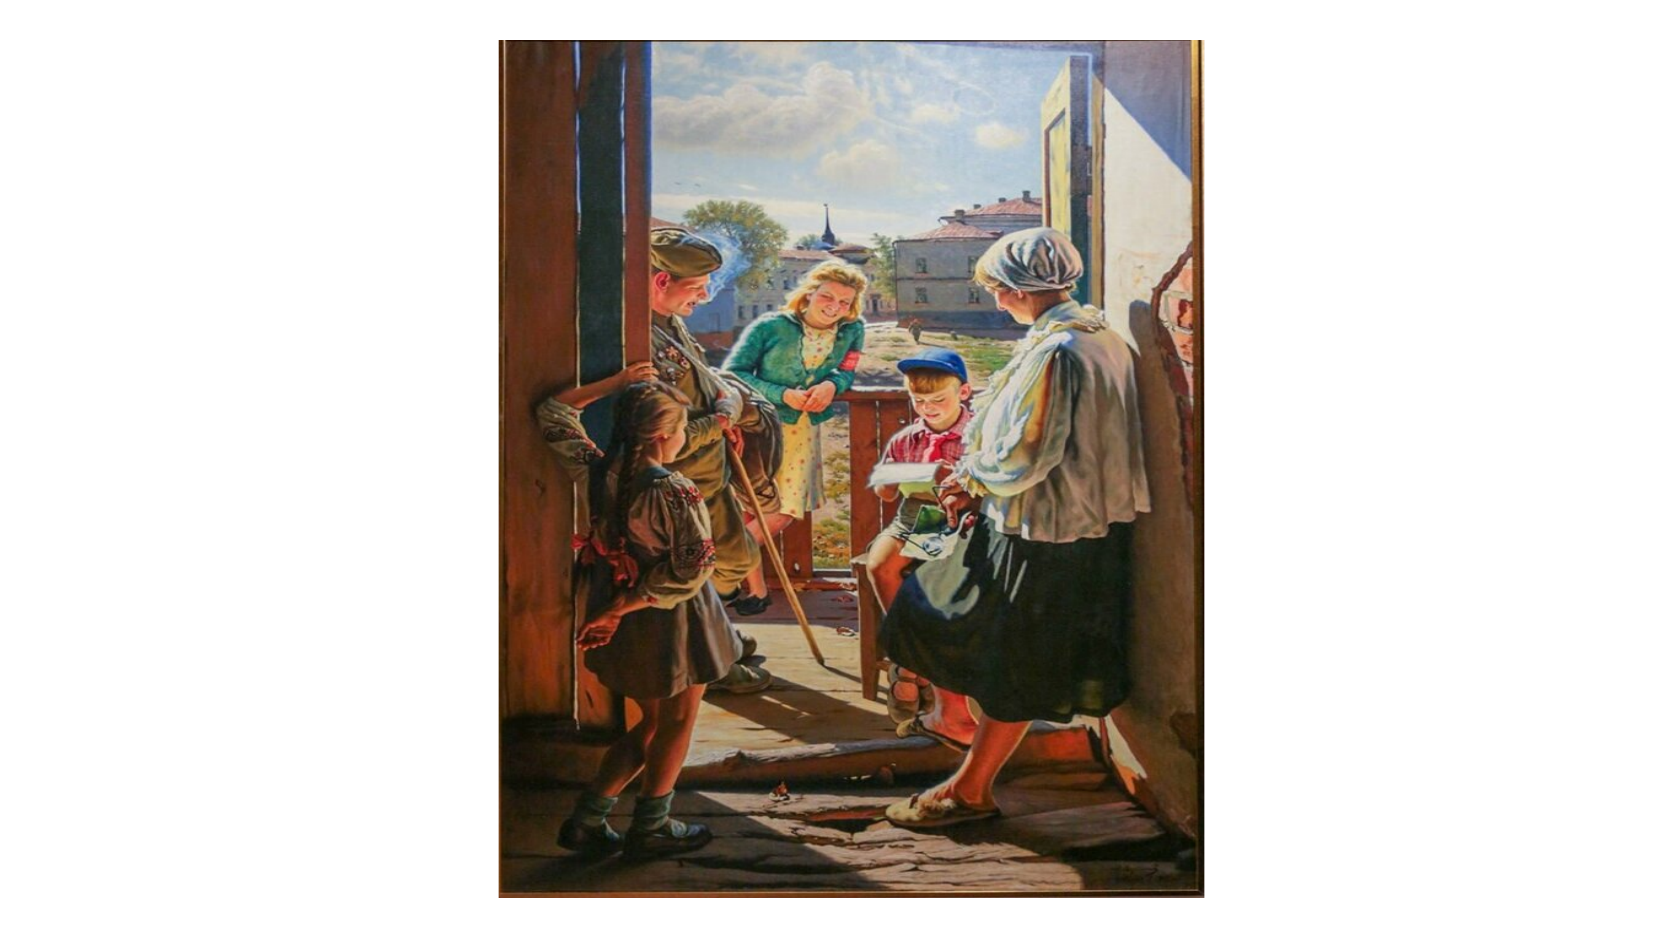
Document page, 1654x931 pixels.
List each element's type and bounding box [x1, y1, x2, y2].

picture [498, 40, 1205, 898]
